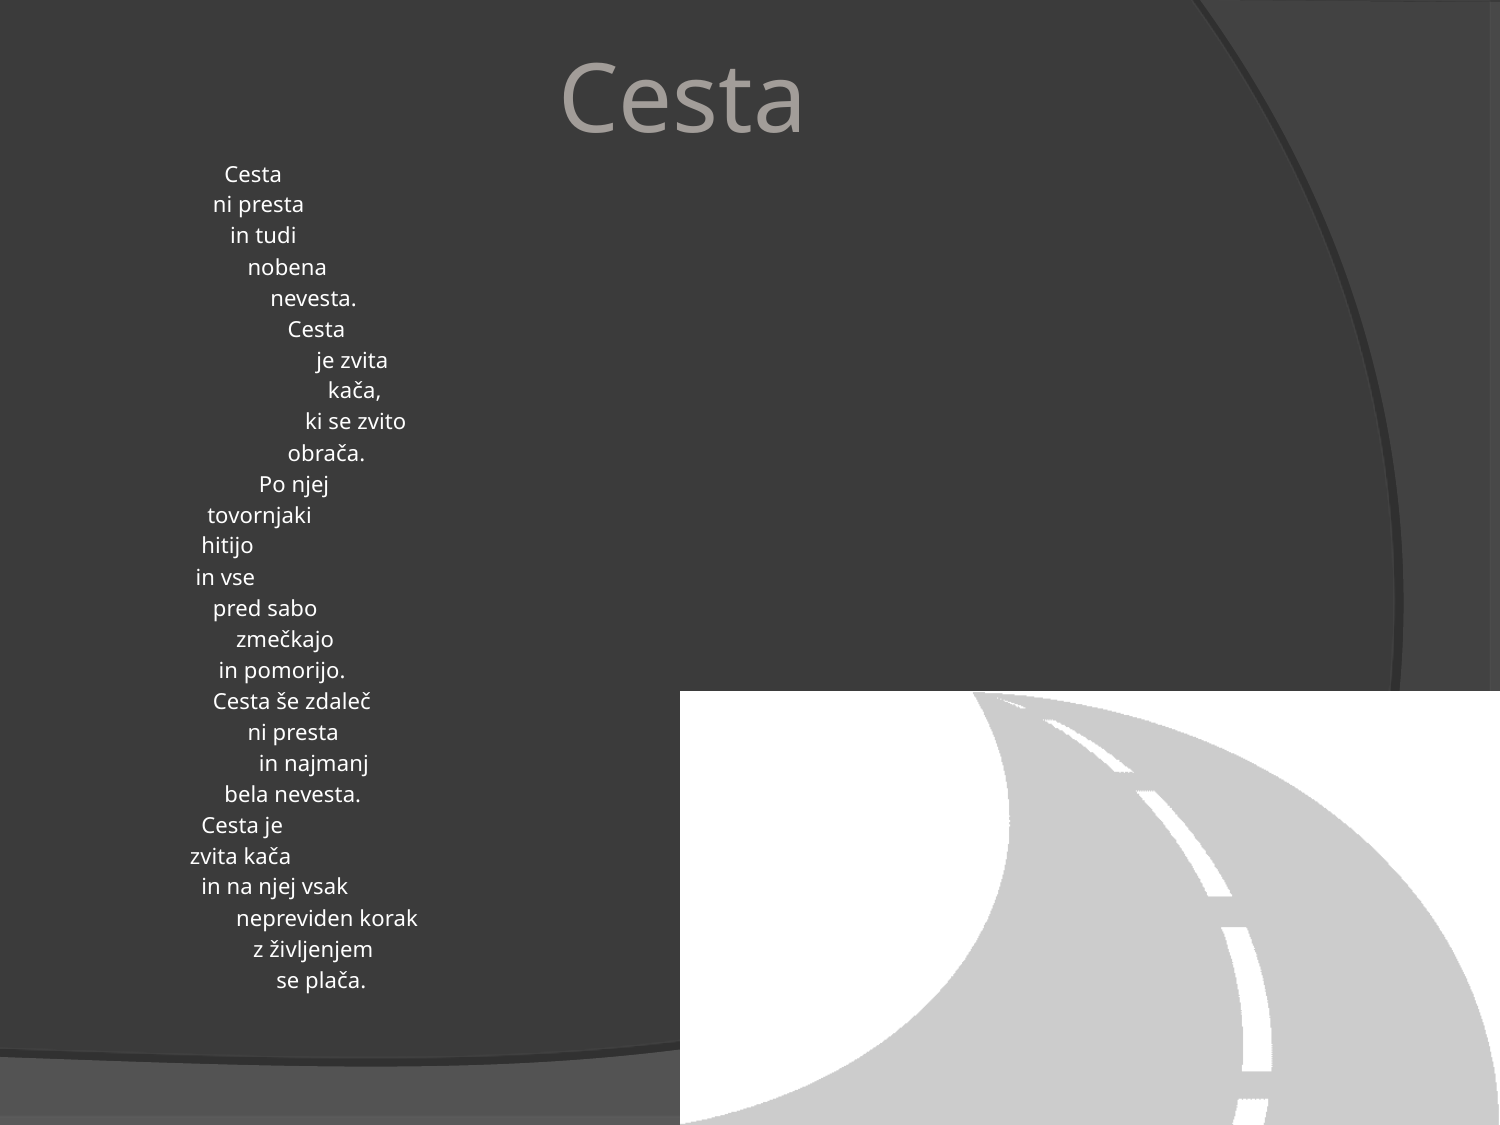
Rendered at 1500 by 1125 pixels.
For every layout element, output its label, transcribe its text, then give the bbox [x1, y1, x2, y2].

list Cesta ni presta in tudi nobena nevesta. Cesta je zvita kača, ki se zvito obrača. Po njej tovornjaki hitijo in vse pred sabo zmečkajo in pomorijo. Cesta še zdaleč ni presta in najmanj bela nevesta. Cesta je zvita kača in na njej vsak nepreviden korak z življenjem se plača. [70, 152, 1390, 1102]
picture [680, 691, 1500, 1125]
title Cesta [70, 23, 1296, 152]
